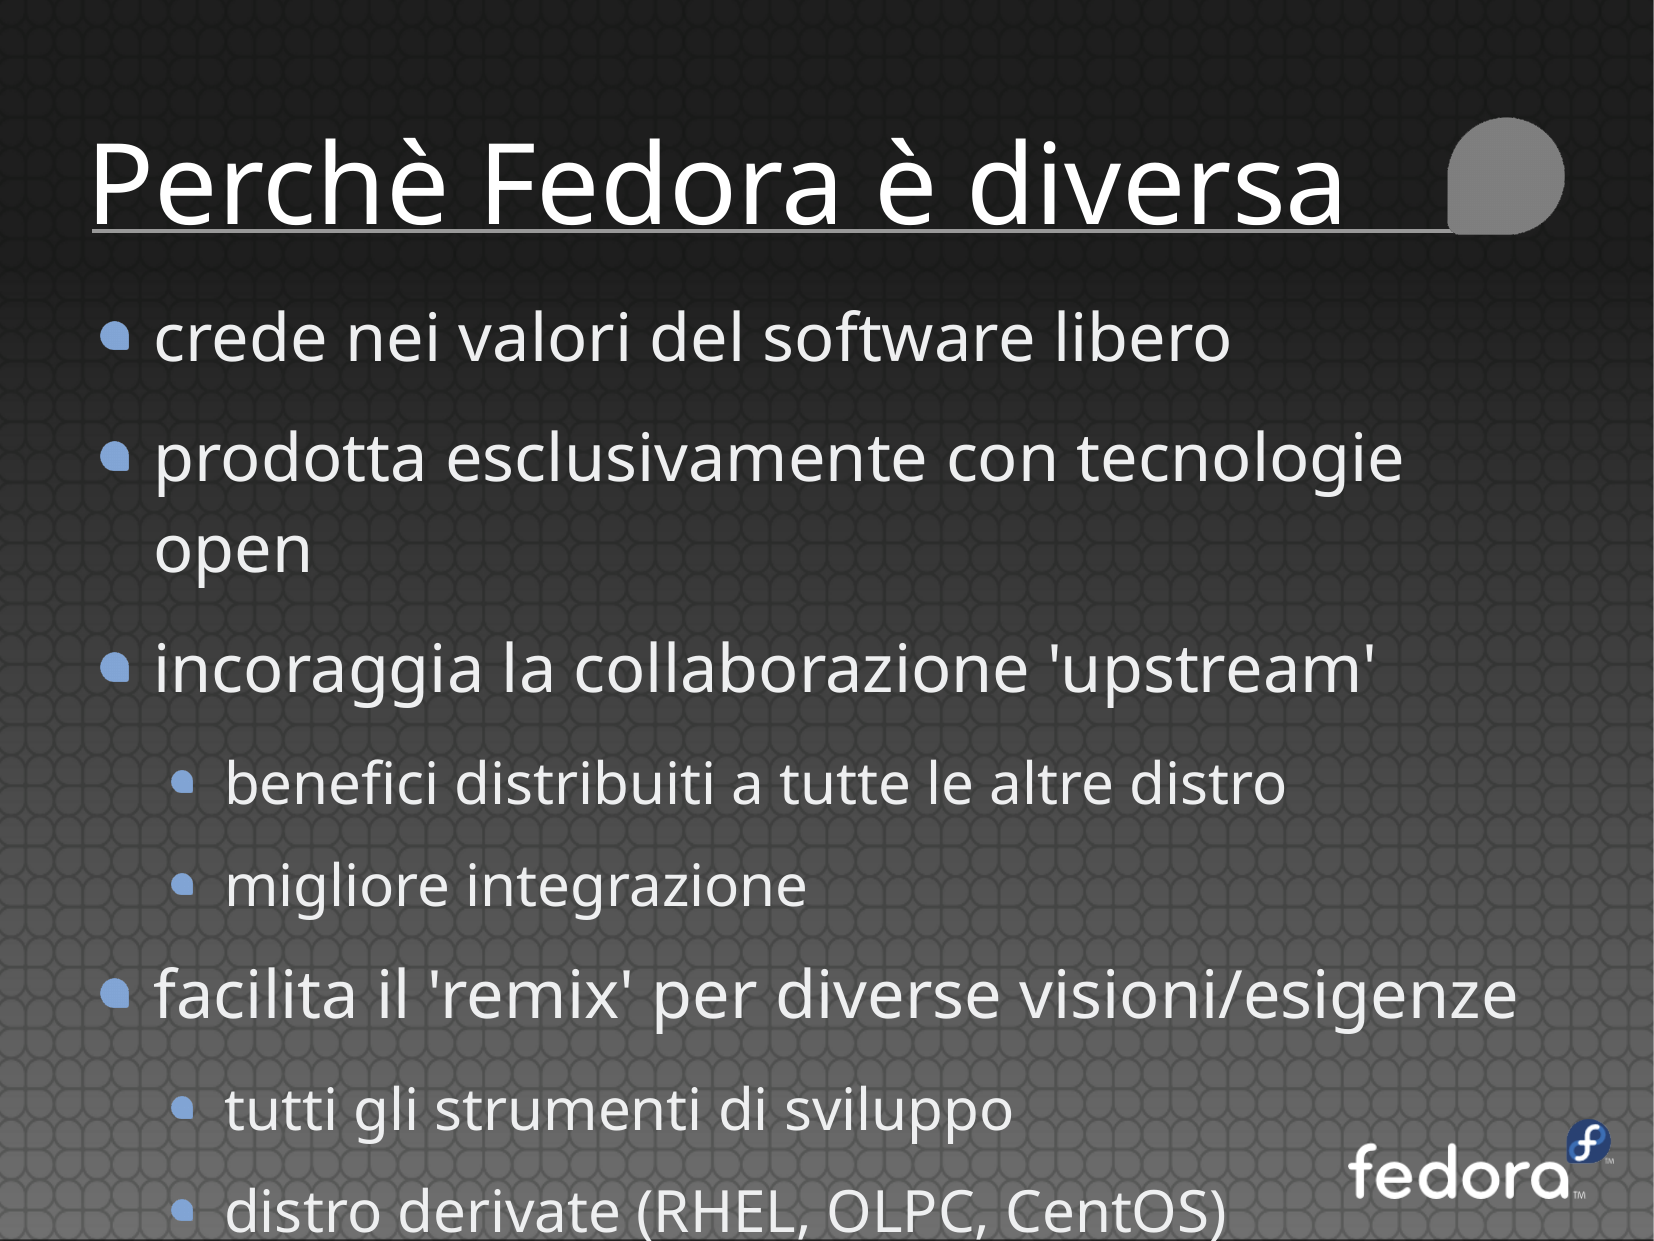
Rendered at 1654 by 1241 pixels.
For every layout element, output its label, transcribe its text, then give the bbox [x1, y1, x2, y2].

title Perchè Fedora è diversa [86, 112, 1576, 249]
picture [0, 0, 1654, 1241]
list crede nei valori del software libero prodotta esclusivamente con tecnologie open incoraggia la collaborazione 'upstream' benefici distribuiti a tutte le altre distro migliore integrazione facilita il 'remix' per diverse visioni/esigenze tutti gli strumenti di sviluppo distro derivate (RHEL, OLPC, CentOS) [82, 290, 1571, 1109]
